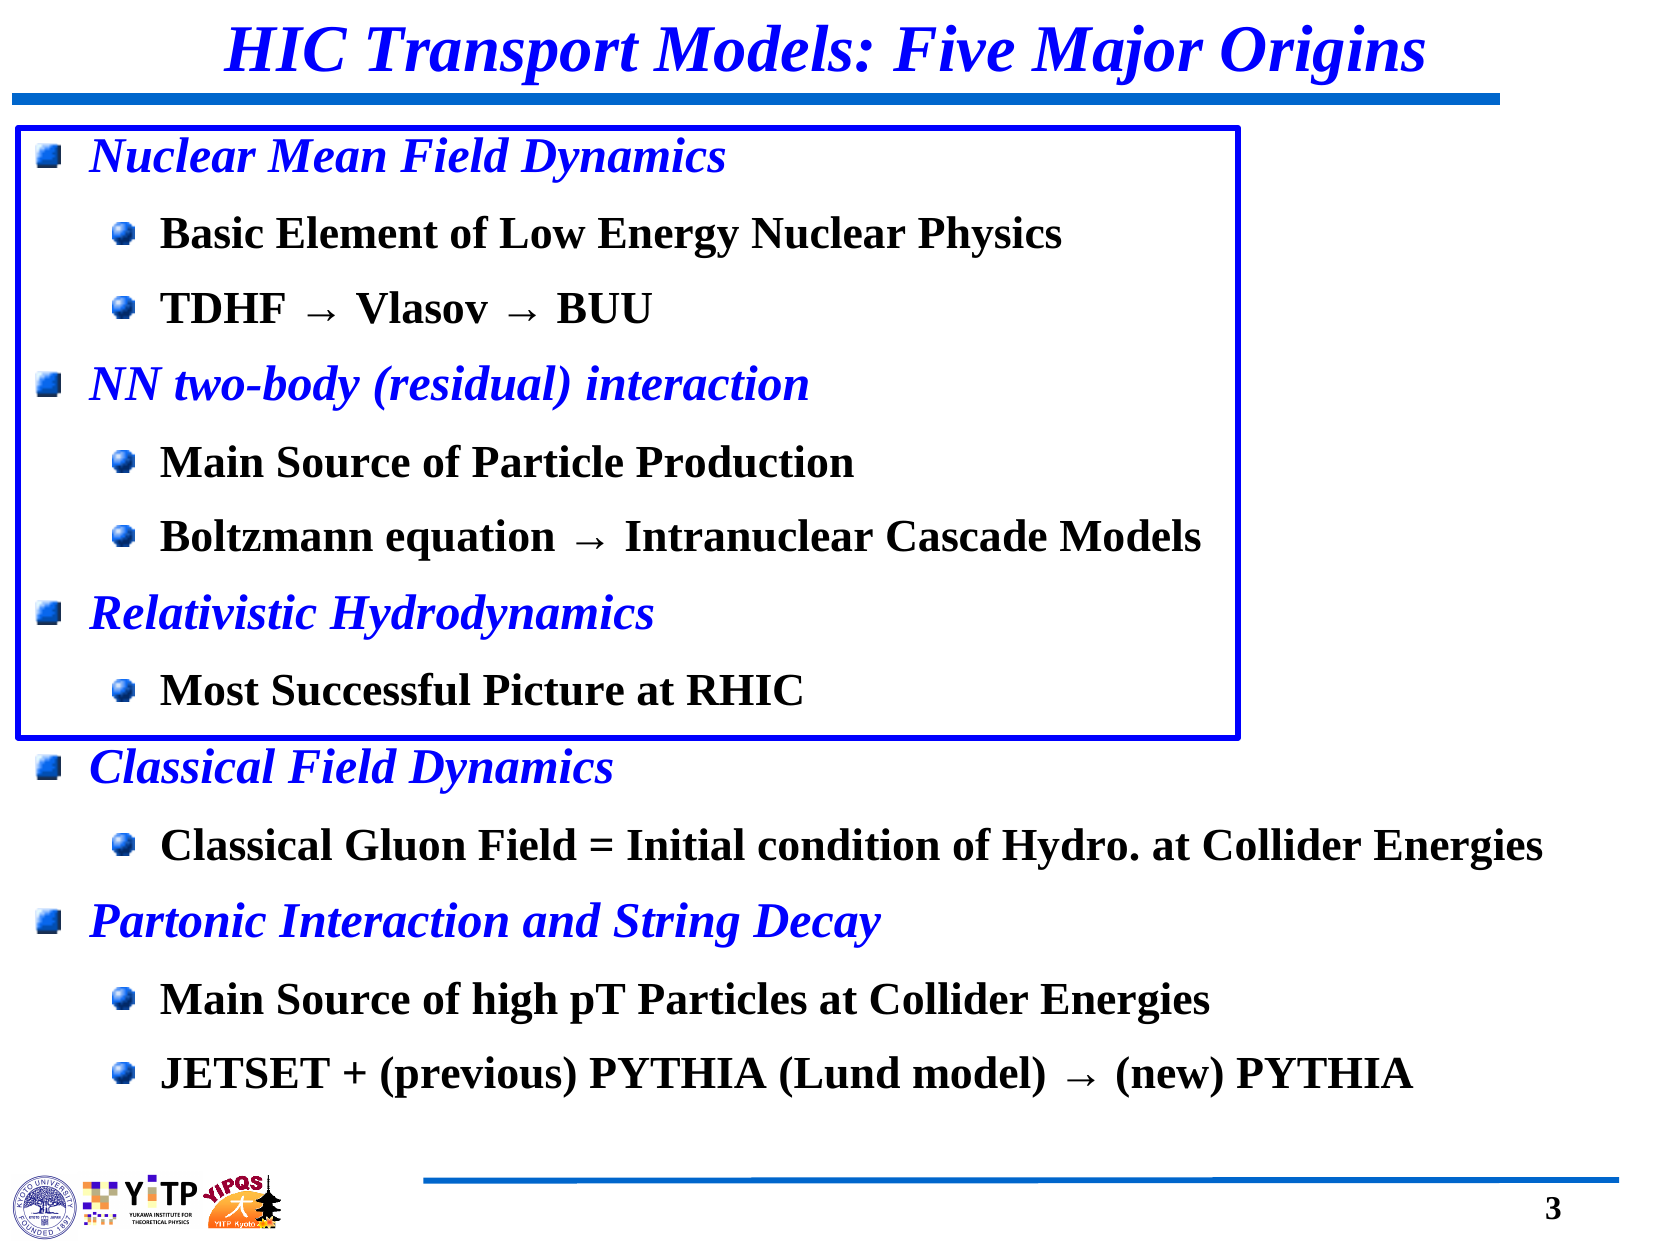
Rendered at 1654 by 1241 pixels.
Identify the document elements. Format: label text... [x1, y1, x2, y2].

title HIC Transport Models: Five Major Origins [0, 0, 1654, 99]
list Nuclear Mean Field Dynamics Basic Element of Low Energy Nuclear Physics TDHF → Vlasov → BUU NN two-body (residual) interaction Main Source of Particle Production Boltzmann equation → Intranuclear Cascade Models Relativistic Hydrodynamics Most Successful Picture at RHIC Classical Field Dynamics Classical Gluon Field = Initial condition of Hydro. at Collider Energies Partonic Interaction and String Decay Main Source of high pT Particles at Collider Energies JETSET + (previous) PYTHIA (Lund model) → (new) PYTHIA [21, 131, 1235, 735]
list Nuclear Mean Field Dynamics Basic Element of Low Energy Nuclear Physics TDHF → Vlasov → BUU NN two-body (residual) interaction Main Source of Particle Production Boltzmann equation → Intranuclear Cascade Models Relativistic Hydrodynamics Most Successful Picture at RHIC Classical Field Dynamics Classical Gluon Field = Initial condition of Hydro. at Collider Energies Partonic Interaction and String Decay Main Source of high pT Particles at Collider Energies JETSET + (previous) PYTHIA (Lund model) → (new) PYTHIA [18, 127, 1618, 1111]
picture [11, 1170, 281, 1241]
